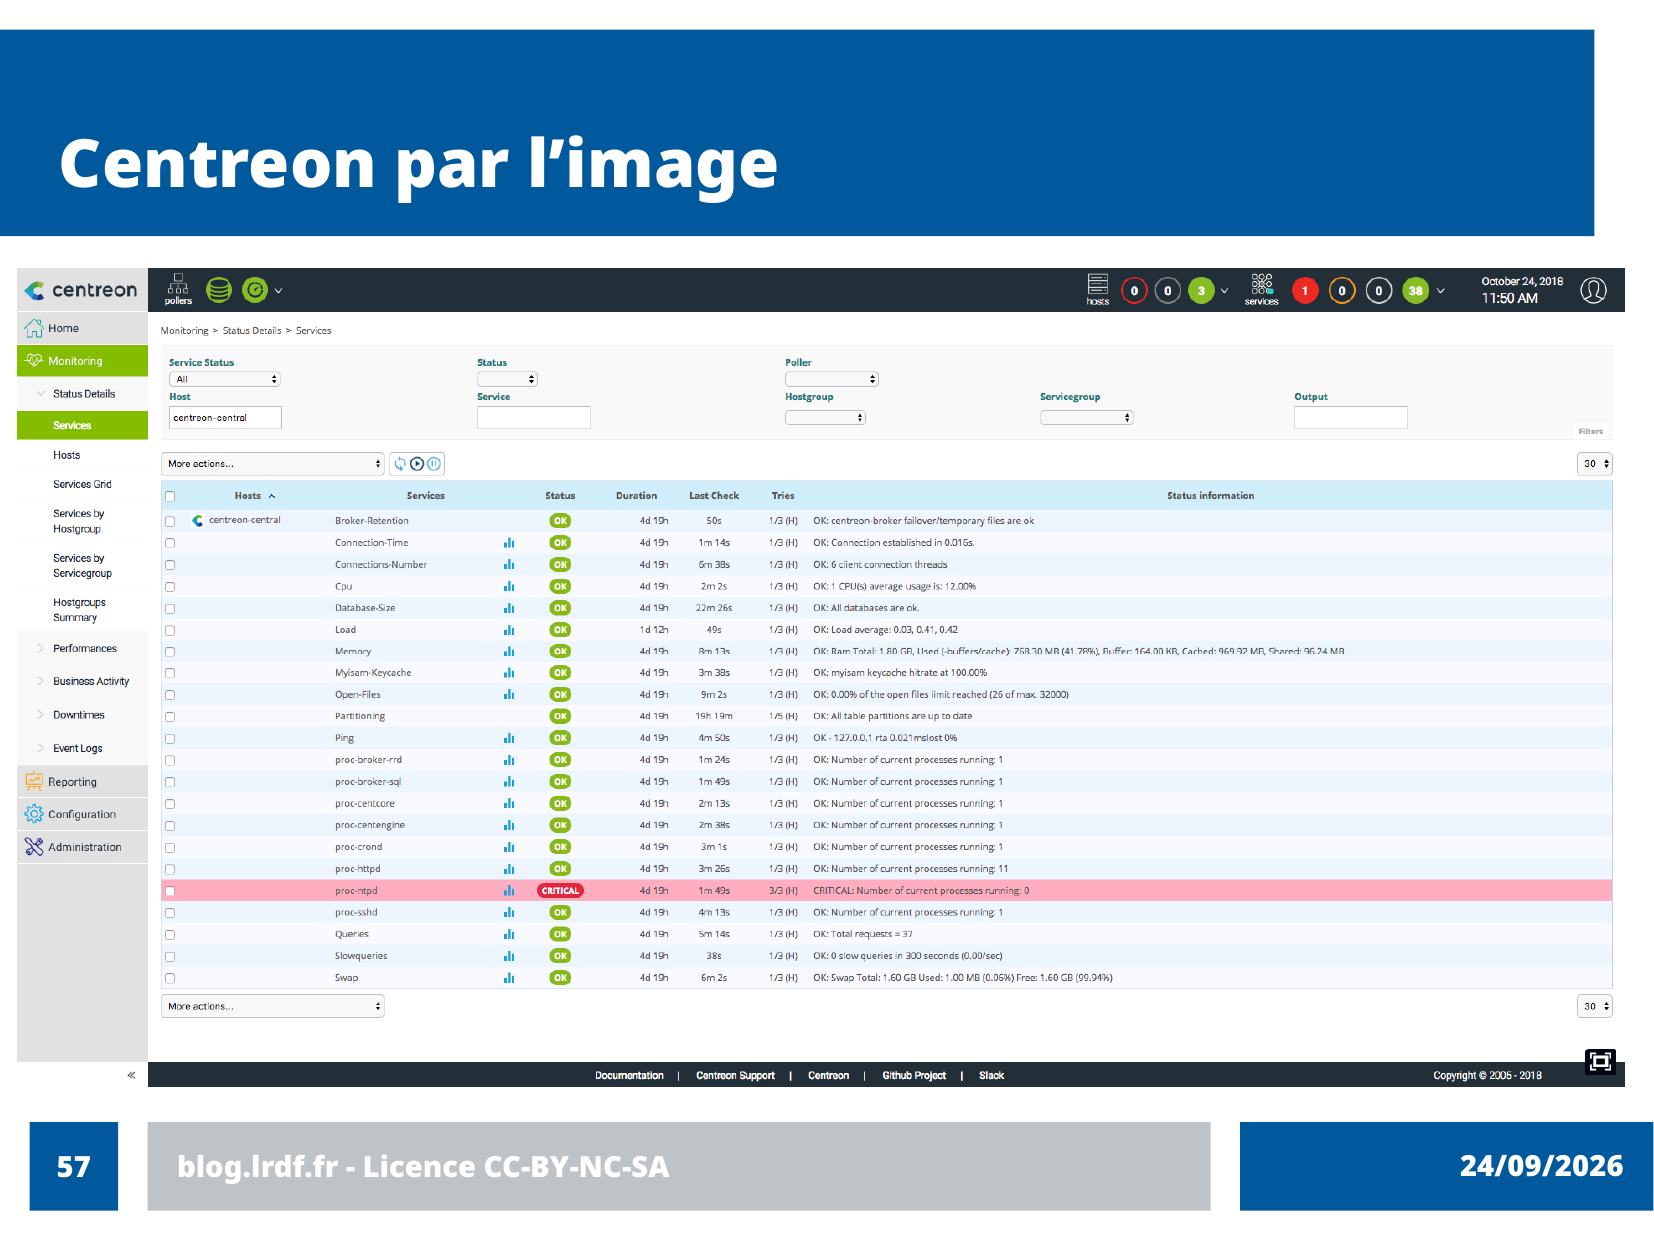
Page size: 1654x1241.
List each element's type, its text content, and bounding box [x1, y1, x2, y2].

title Centreon par l’image [59, 59, 1595, 207]
picture [17, 268, 1625, 1087]
